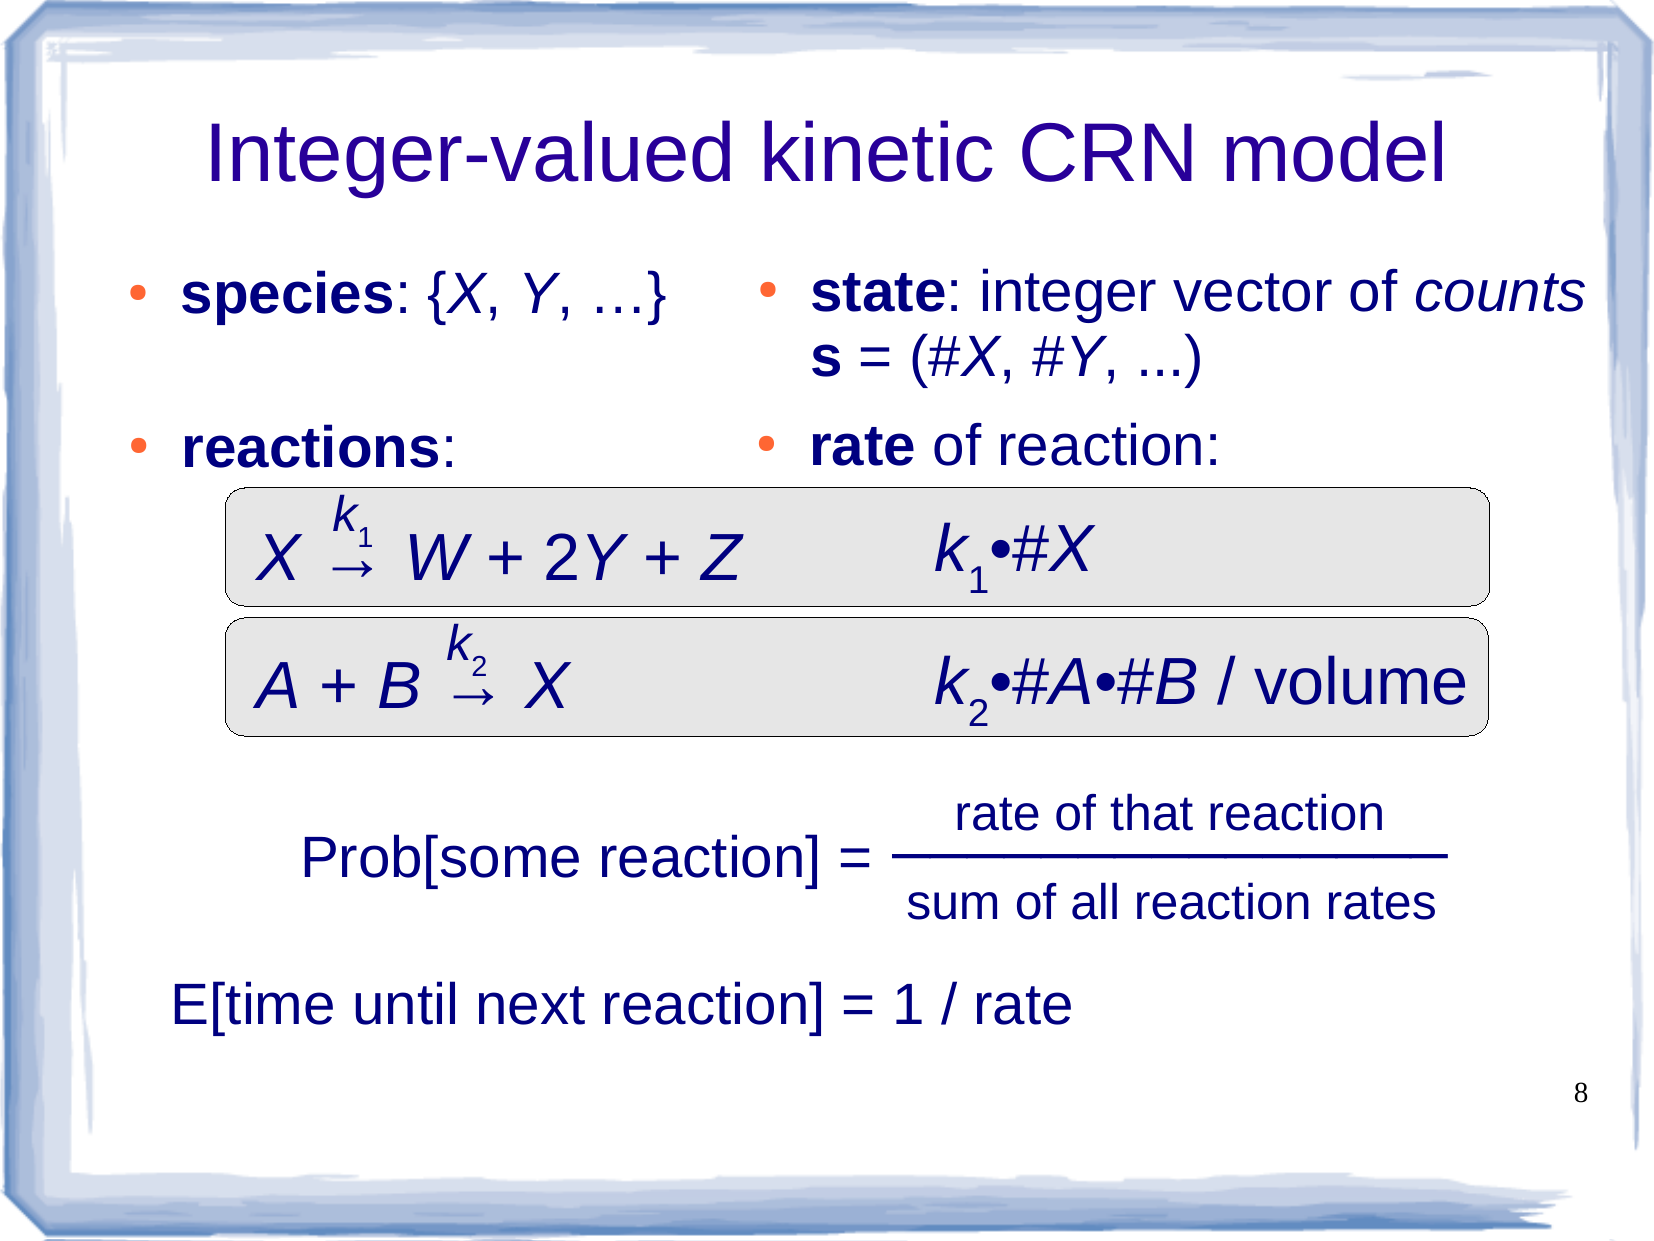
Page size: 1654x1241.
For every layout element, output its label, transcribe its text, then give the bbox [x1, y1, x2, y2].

text_box k1•#X [919, 503, 1131, 610]
text_box k2•#A•#B / volume [919, 636, 1506, 742]
text_box reactions: [95, 407, 483, 490]
text_box E[time until next reaction] = 1 / rate [156, 964, 1381, 1054]
text_box rate of that reaction [900, 777, 1440, 852]
text_box A + B → X [241, 641, 646, 731]
list rate of reaction: [738, 412, 1283, 506]
text_box state: integer vector of counts s = (#X, #Y, ...) [732, 251, 1620, 403]
text_box X → W + 2Y + Z [241, 512, 766, 603]
picture [0, 0, 1654, 1241]
text_box [1131, 487, 1490, 607]
list species: {X, Y, …} [109, 261, 721, 340]
text_box [225, 487, 919, 607]
text_box _______________ [878, 777, 1477, 868]
text_box k1 [332, 485, 393, 561]
title Integer-valued kinetic CRN model [82, 49, 1571, 257]
text_box sum of all reaction rates [873, 867, 1471, 942]
text_box [225, 617, 1489, 737]
text_box Prob[some reaction] = [285, 816, 878, 907]
text_box k2 [446, 614, 507, 641]
